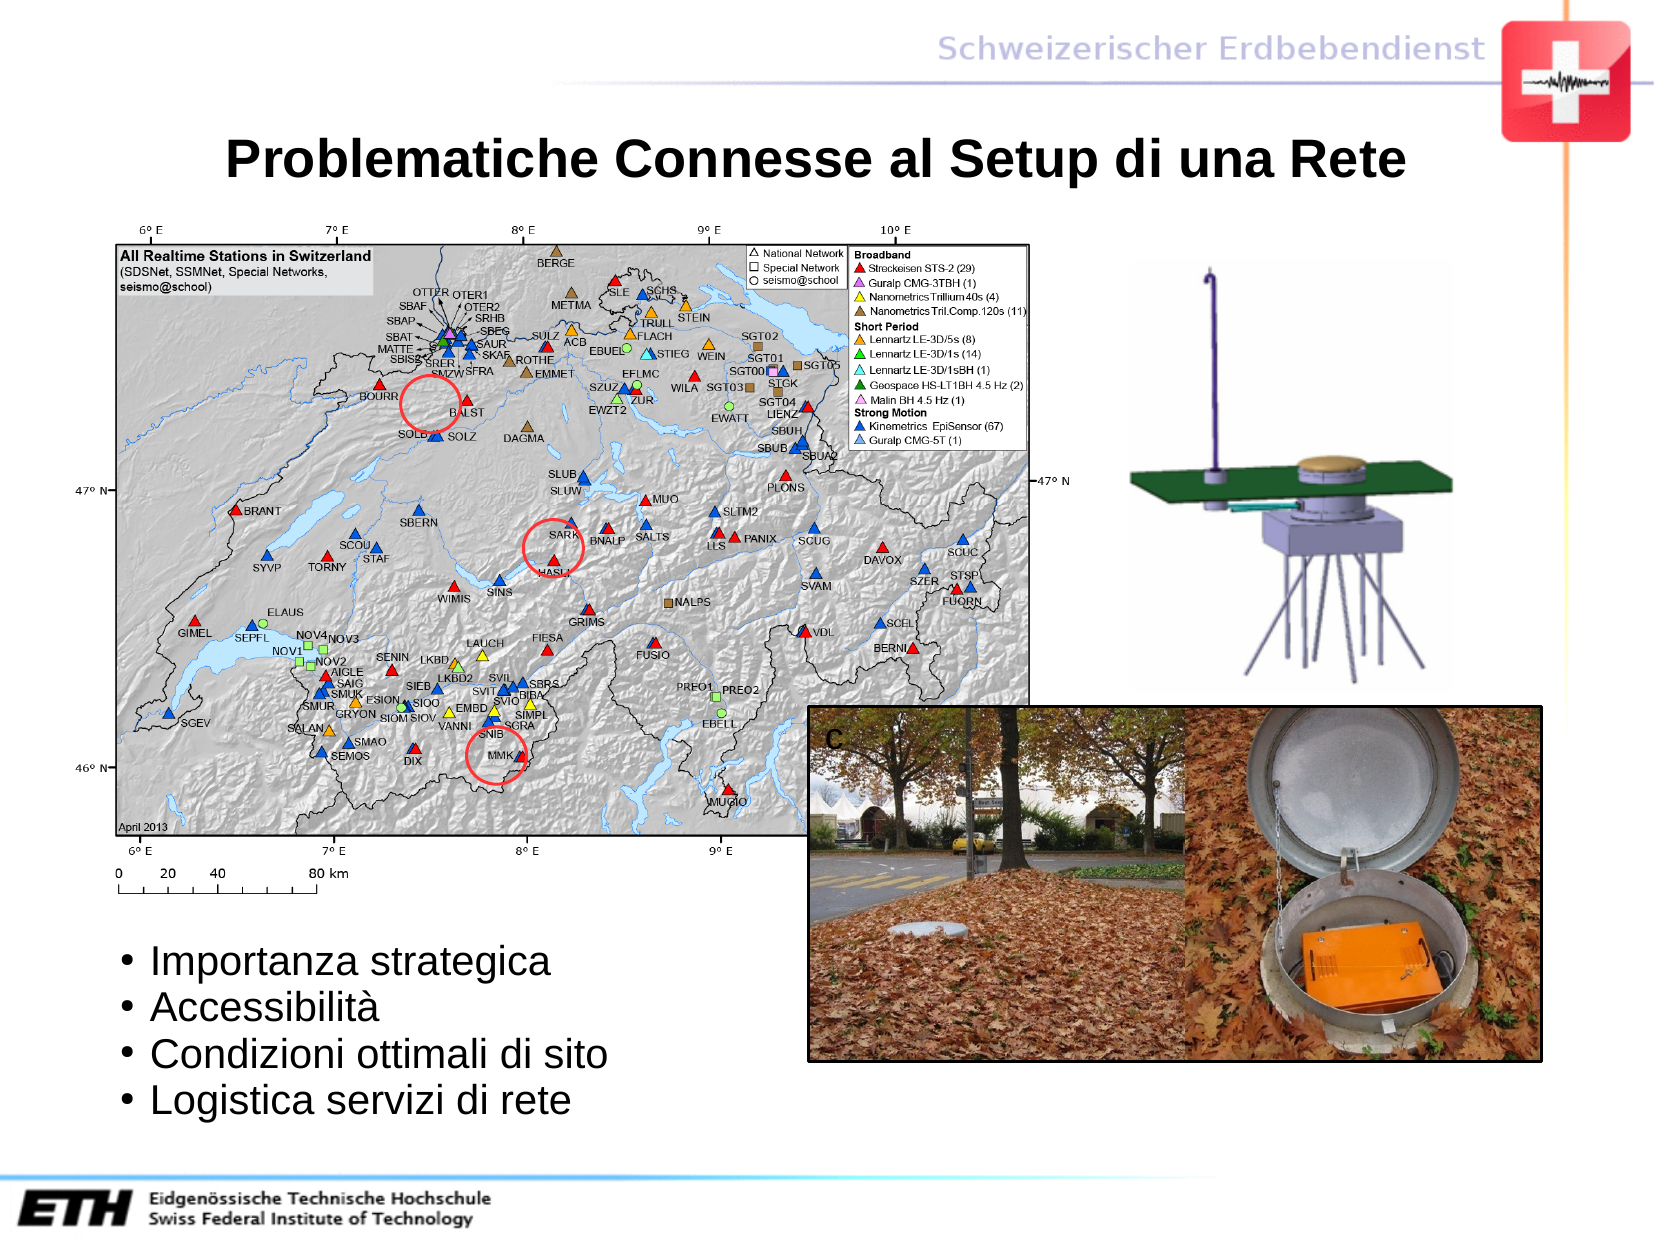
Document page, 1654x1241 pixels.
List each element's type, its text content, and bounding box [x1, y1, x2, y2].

text_box Importanza strategica Accessibilità Condizioni ottimali di sito Logistica servizi di rete [105, 930, 736, 1131]
text_box Problematiche Connesse al Setup di una Rete [150, 120, 1486, 285]
picture [0, 0, 1654, 1241]
